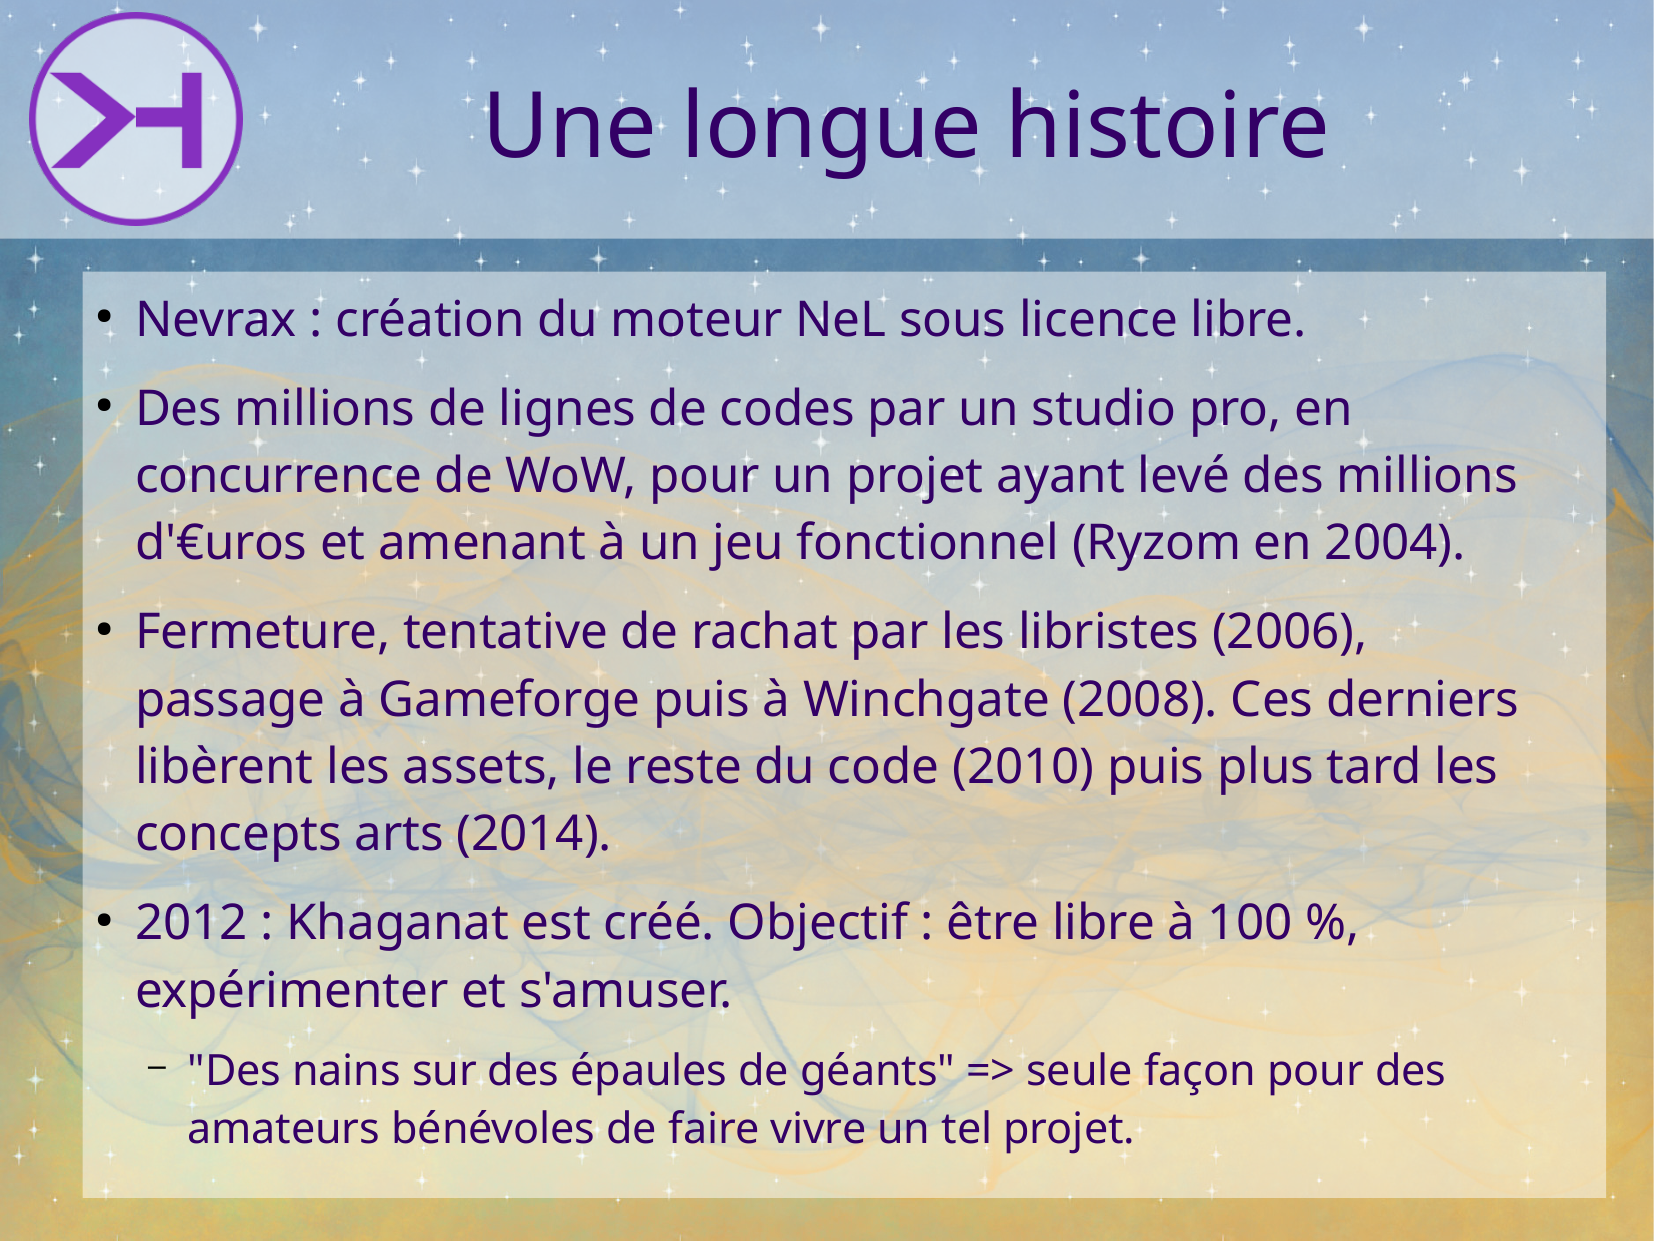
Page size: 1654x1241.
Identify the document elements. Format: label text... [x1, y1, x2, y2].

title Une longue histoire [242, 18, 1571, 226]
list Nevrax : création du moteur NeL sous licence libre. Des millions de lignes de codes par un studio pro, en concurrence de WoW, pour un projet ayant levé des millions d'€uros et amenant à un jeu fonctionnel (Ryzom en 2004). Fermeture, tentative de rachat par les libristes (2006), passage à Gameforge puis à Winchgate (2008). Ces derniers libèrent les assets, le reste du code (2010) puis plus tard les concepts arts (2014). 2012 : Khaganat est créé. Objectif : être libre à 100 %, expérimenter et s'amuser. "Des nains sur des épaules de géants" => seule façon pour des amateurs bénévoles de faire vivre un tel projet. [82, 283, 1560, 1175]
picture [0, 239, 1654, 1241]
picture [29, 12, 243, 226]
